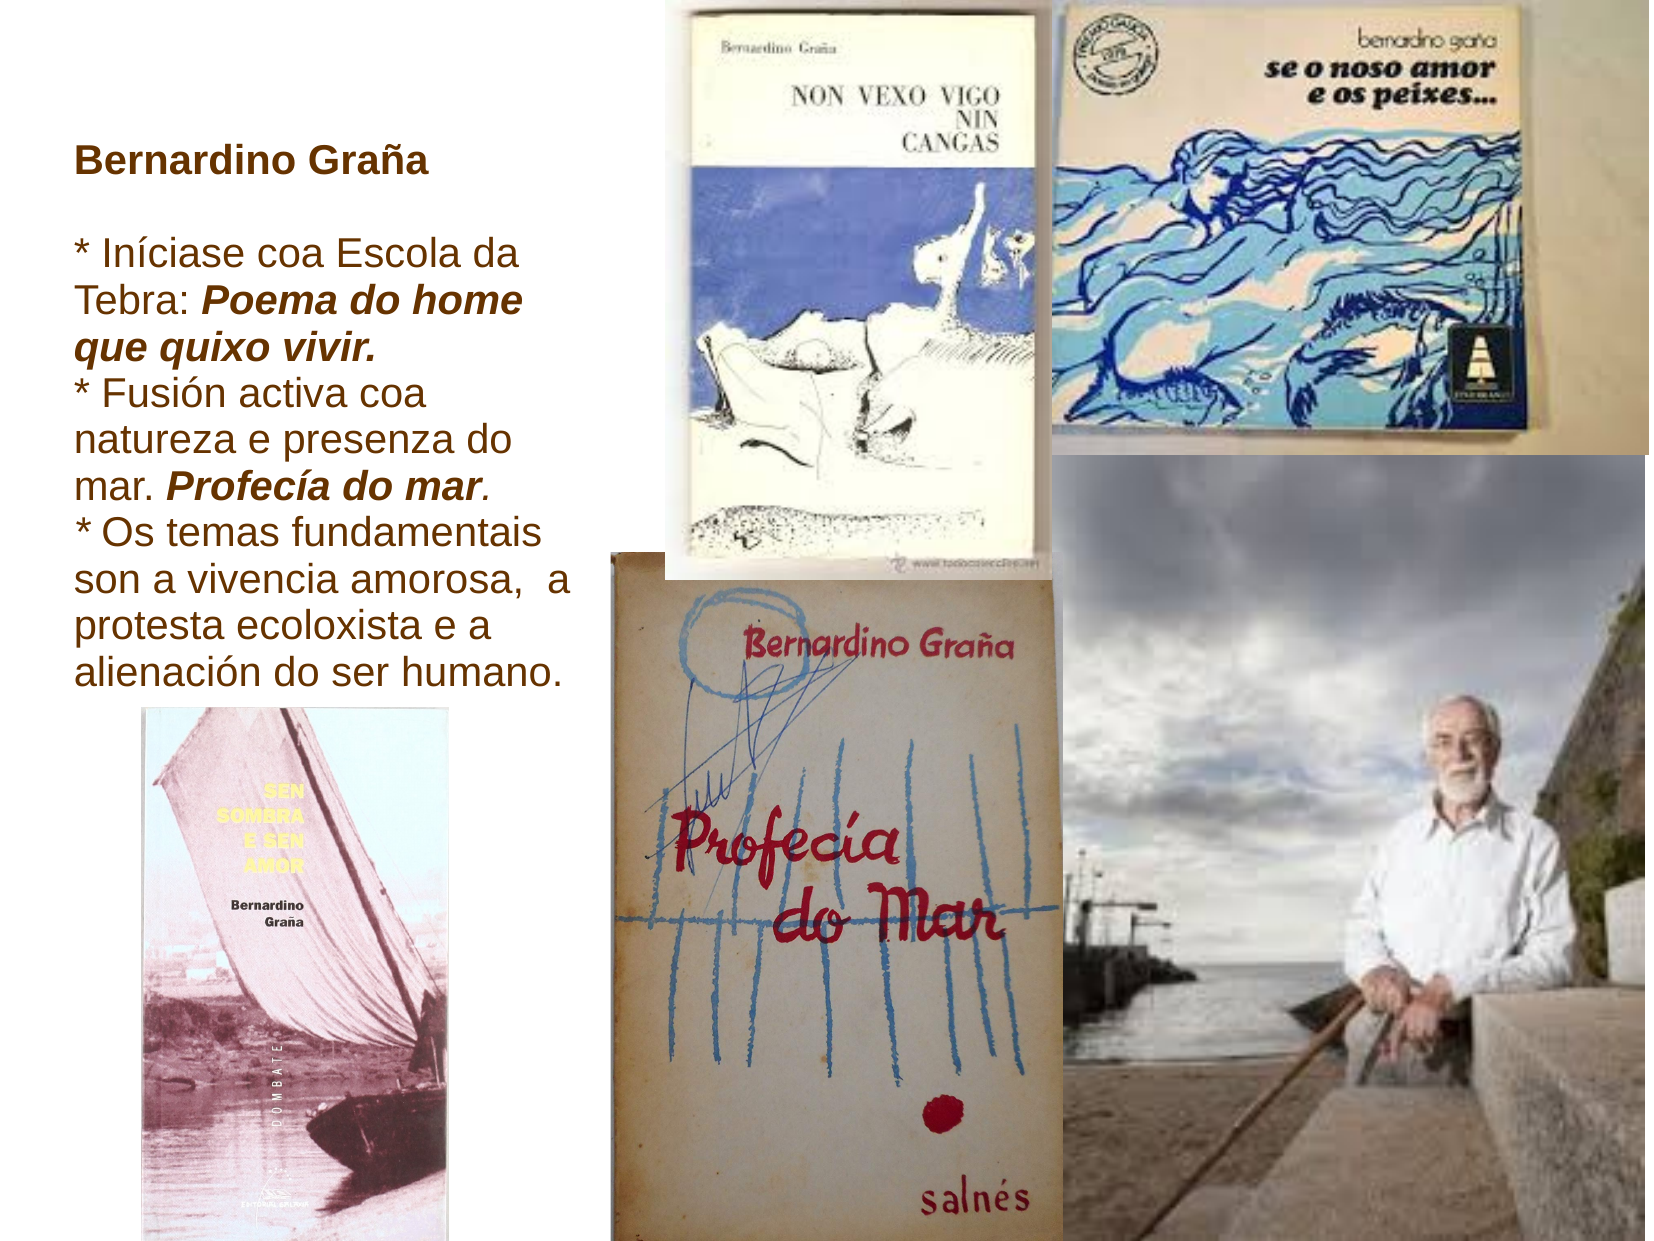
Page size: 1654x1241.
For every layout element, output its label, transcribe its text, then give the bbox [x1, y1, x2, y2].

picture [141, 707, 449, 1241]
text_box Bernardino Graña * Iníciase coa Escola da Tebra: Poema do home que quixo vivir. * Fusión activa coa natureza e presenza do mar. Profecía do mar. * Os temas fundamentais son a vivencia amorosa, a protesta ecoloxista e a alienación do ser humano. [59, 129, 591, 1182]
picture [610, 0, 1649, 1241]
